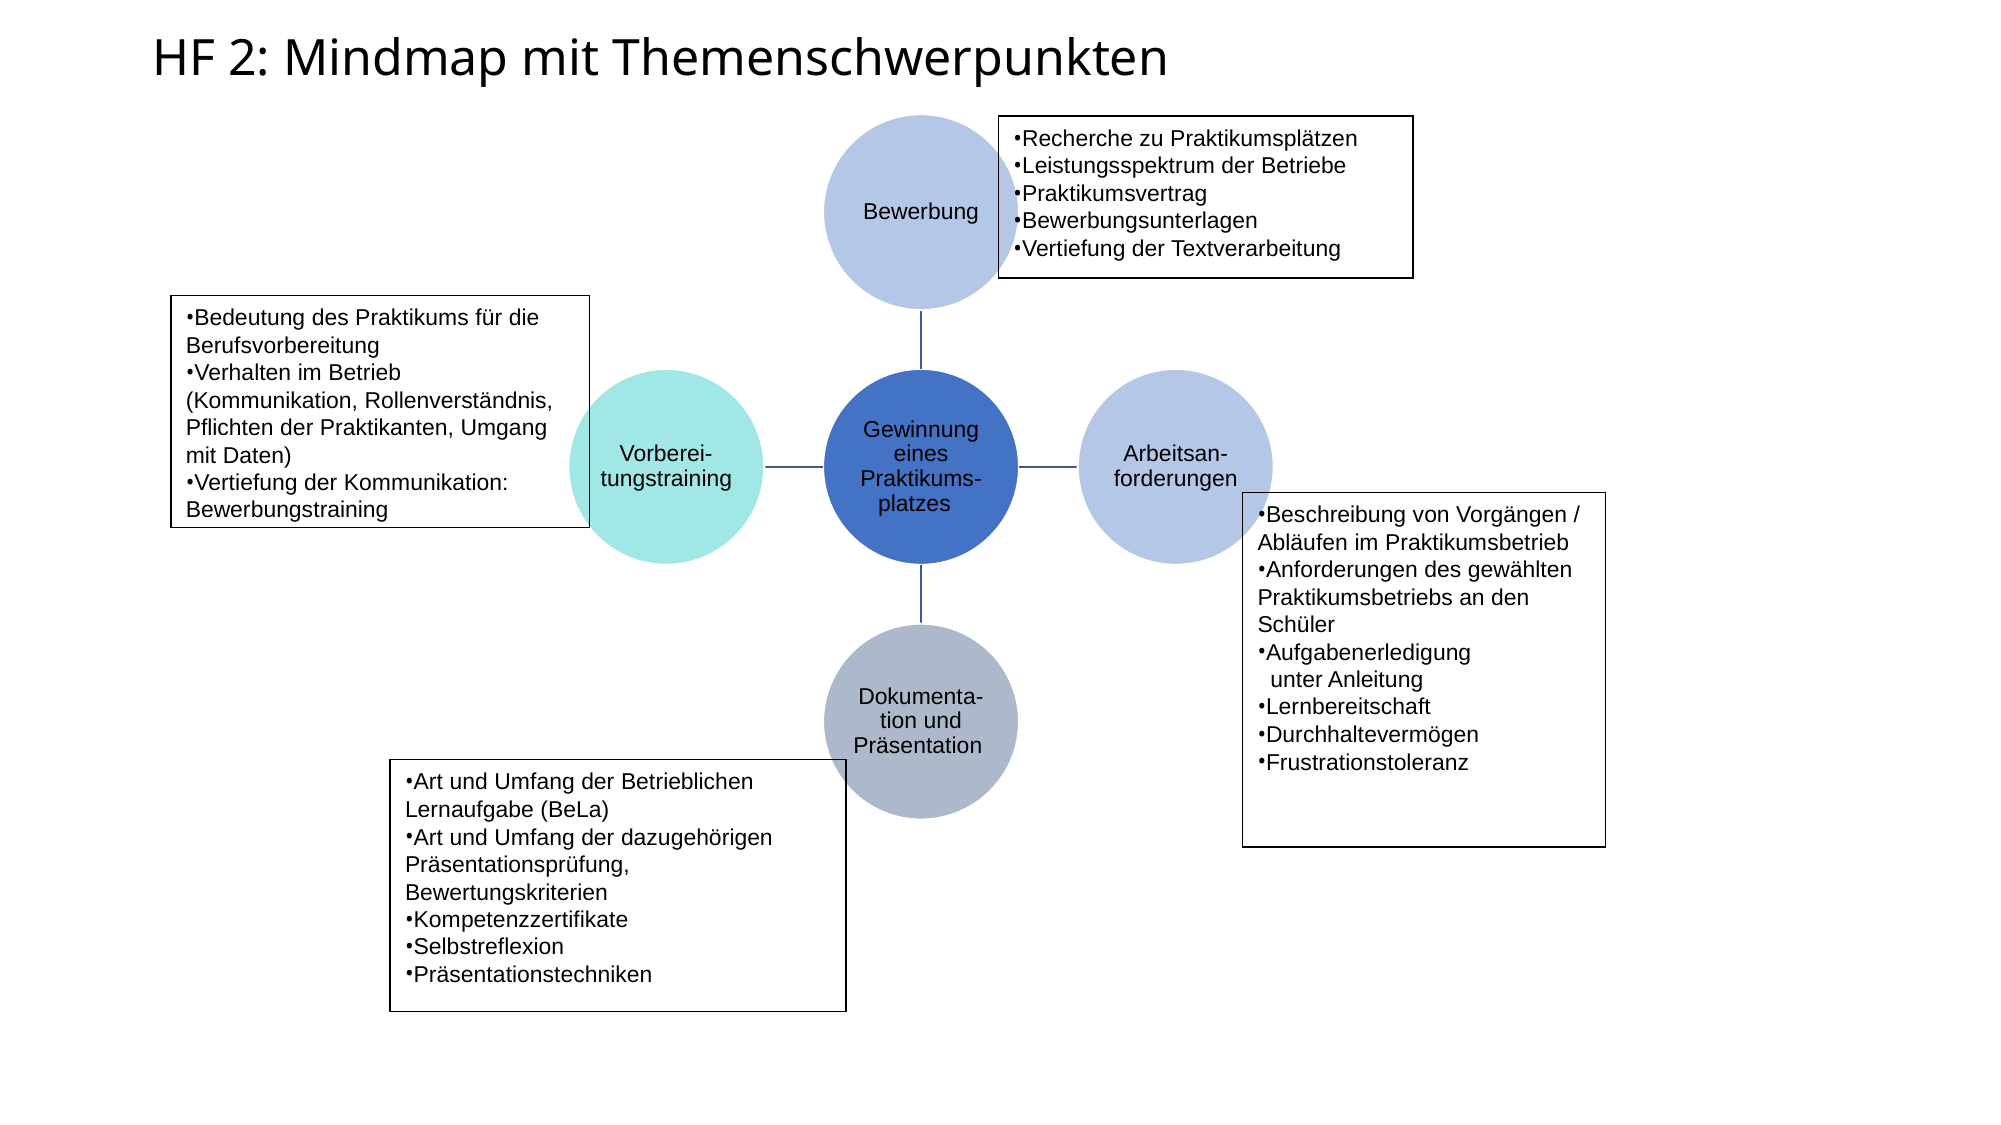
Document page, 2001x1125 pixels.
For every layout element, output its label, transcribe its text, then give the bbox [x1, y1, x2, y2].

text_box Vorberei-tungstraining [589, 368, 765, 565]
text_box Bedeutung des Praktikums für die Berufsvorbereitung Verhalten im Betrieb (Kommunikation, Rollenverständnis, Pflichten der Praktikanten, Umgang mit Daten) Vertiefung der Kommunikation: Bewerbungstraining [170, 295, 590, 528]
text_box Recherche zu Praktikumsplätzen Leistungsspektrum der Betriebe Praktikumsvertrag Bewerbungsunterlagen Vertiefung der Textverarbeitung [998, 116, 1413, 279]
text_box Bewerbung [823, 114, 998, 311]
text_box Beschreibung von Vorgängen / Abläufen im Praktikumsbetrieb Anforderungen des gewählten Praktikumsbetriebs an den Schüler Aufgabenerledigung unter Anleitung Lernbereitschaft Durchhaltevermögen Frustrationstoleranz [1242, 492, 1606, 848]
text_box Dokumenta-tion und Präsentation [823, 623, 1020, 820]
text_box Gewinnung eines Praktikums-platzes [823, 368, 1020, 565]
text_box Art und Umfang der Betrieblichen Lernaufgabe (BeLa) Art und Umfang der dazugehörigen Präsentationsprüfung, Bewertungskriterien Kompetenzzertifikate Selbstreflexion Präsentationstechniken [390, 759, 847, 1012]
text_box Arbeitsan-forderungen [1077, 368, 1274, 565]
title HF 2: Mindmap mit Themenschwerpunkten [137, 0, 1863, 119]
